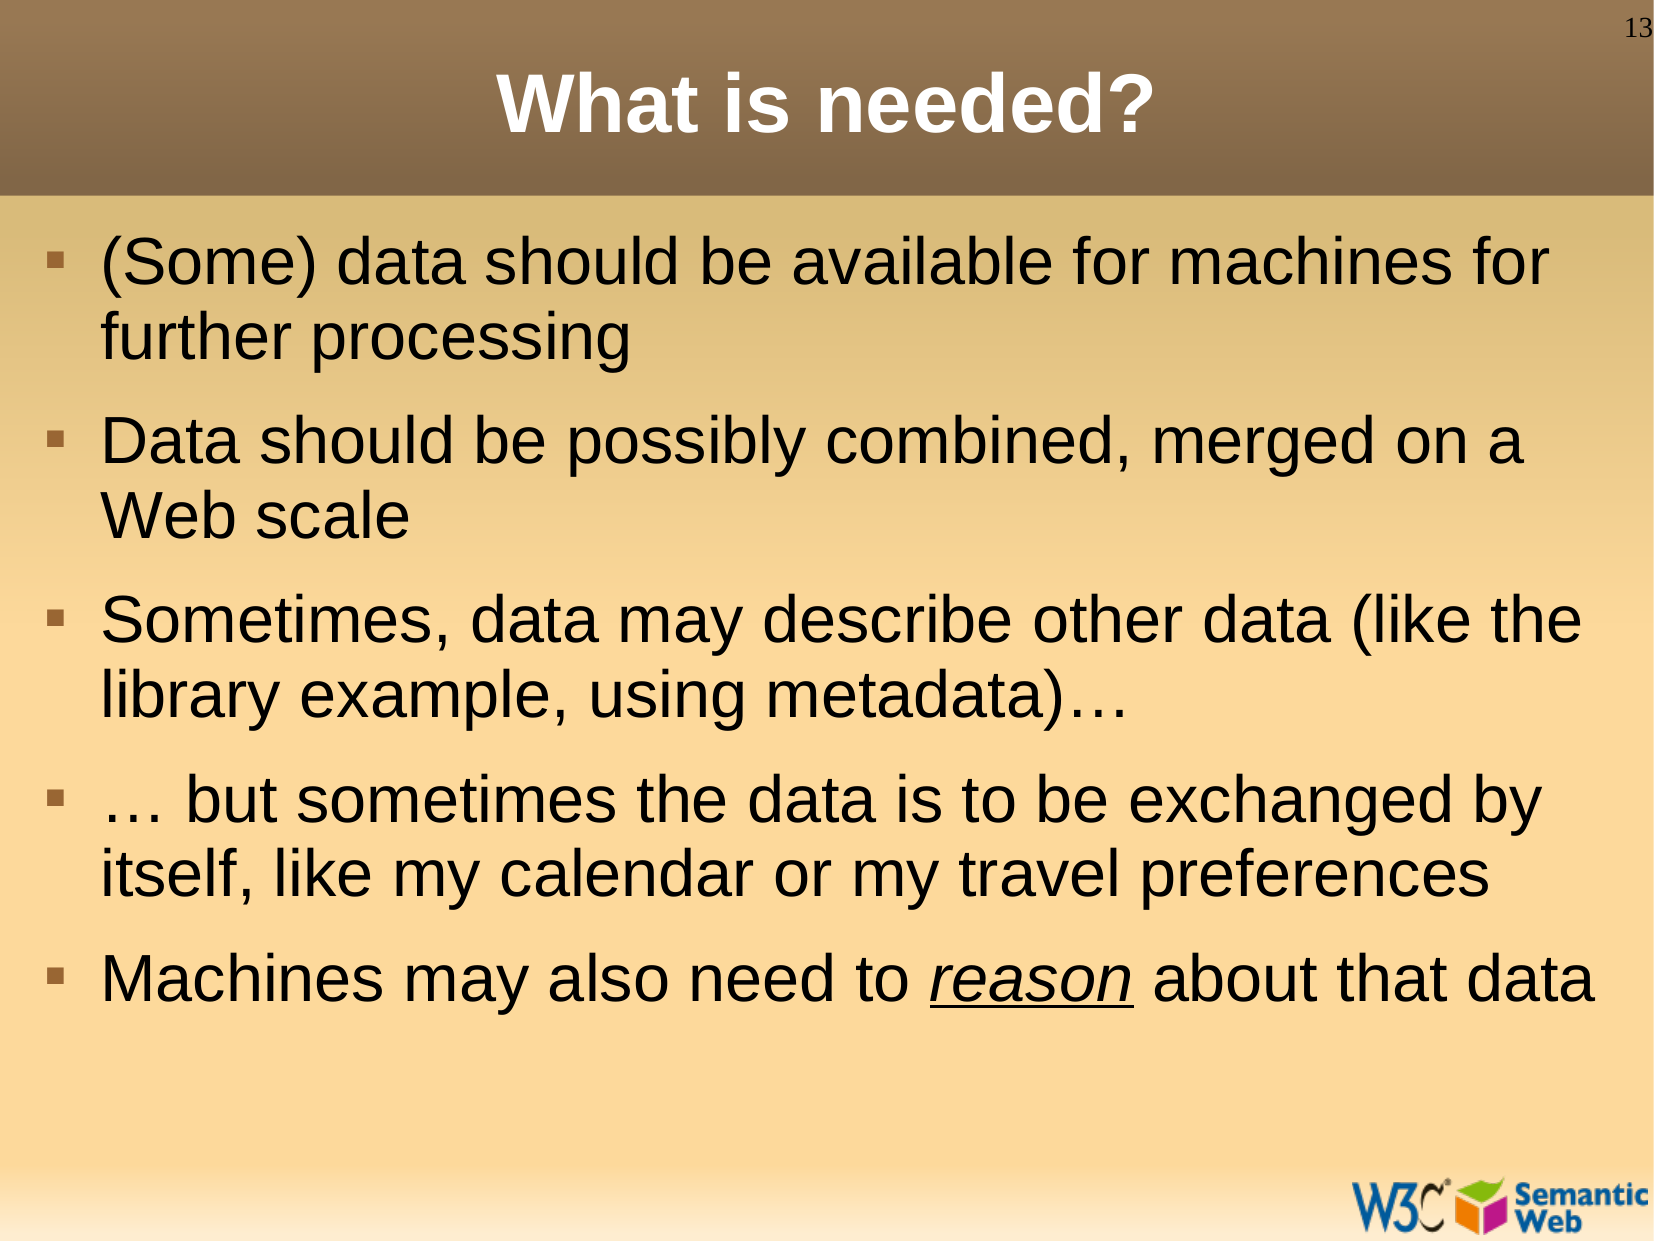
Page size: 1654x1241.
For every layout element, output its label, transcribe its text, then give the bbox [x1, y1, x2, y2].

picture [0, 208, 1654, 1241]
list (Some) data should be available for machines for further processing Data should be possibly combined, merged on a Web scale Sometimes, data may describe other data (like the library example, using metadata)… … but sometimes the data is to be exchanged by itself, like my calendar or my travel preferences Machines may also need to reason about that data [29, 224, 1624, 1210]
title What is needed? [0, 0, 1654, 208]
